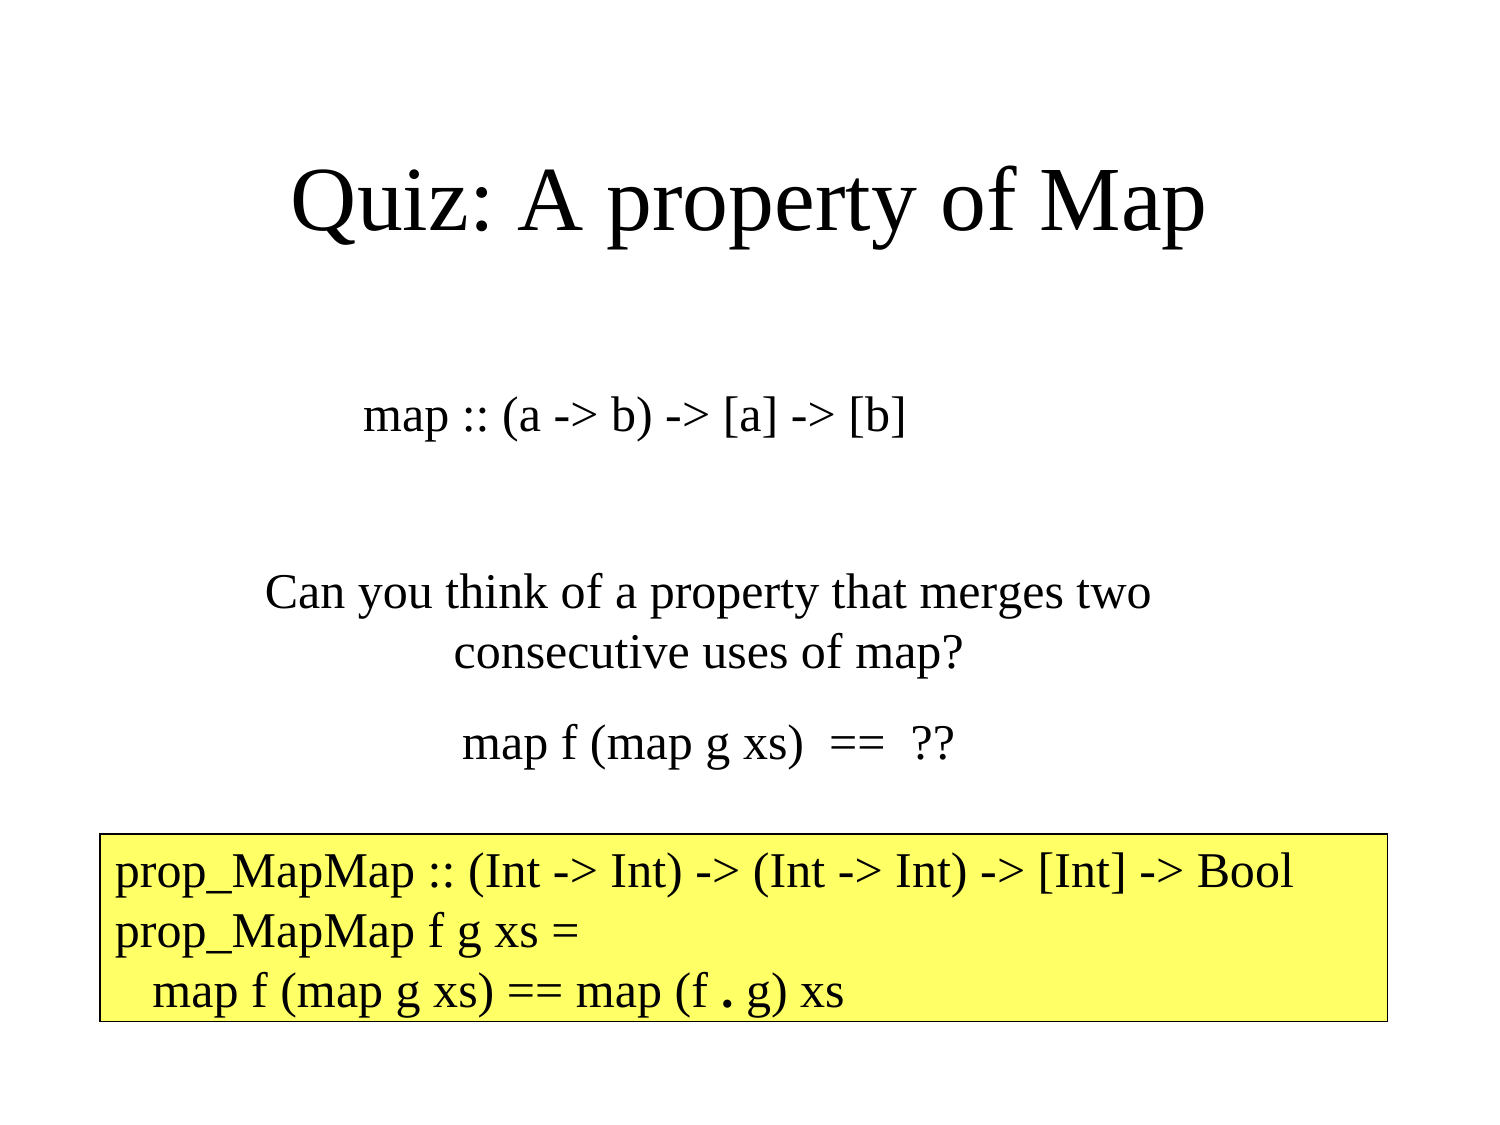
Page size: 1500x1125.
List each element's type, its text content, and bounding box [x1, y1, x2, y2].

text_box prop_MapMap :: (Int -> Int) -> (Int -> Int) -> [Int] -> Bool prop_MapMap f g xs = map f (map g xs) == map (f . g) xs [100, 834, 1388, 1022]
text_box map :: (a -> b) -> [a] -> [b] [348, 373, 1081, 449]
text_box Can you think of a property that merges two consecutive uses of map? map f (map g xs) == ?? [242, 550, 1176, 778]
title Quiz: A property of Map [112, 99, 1388, 288]
